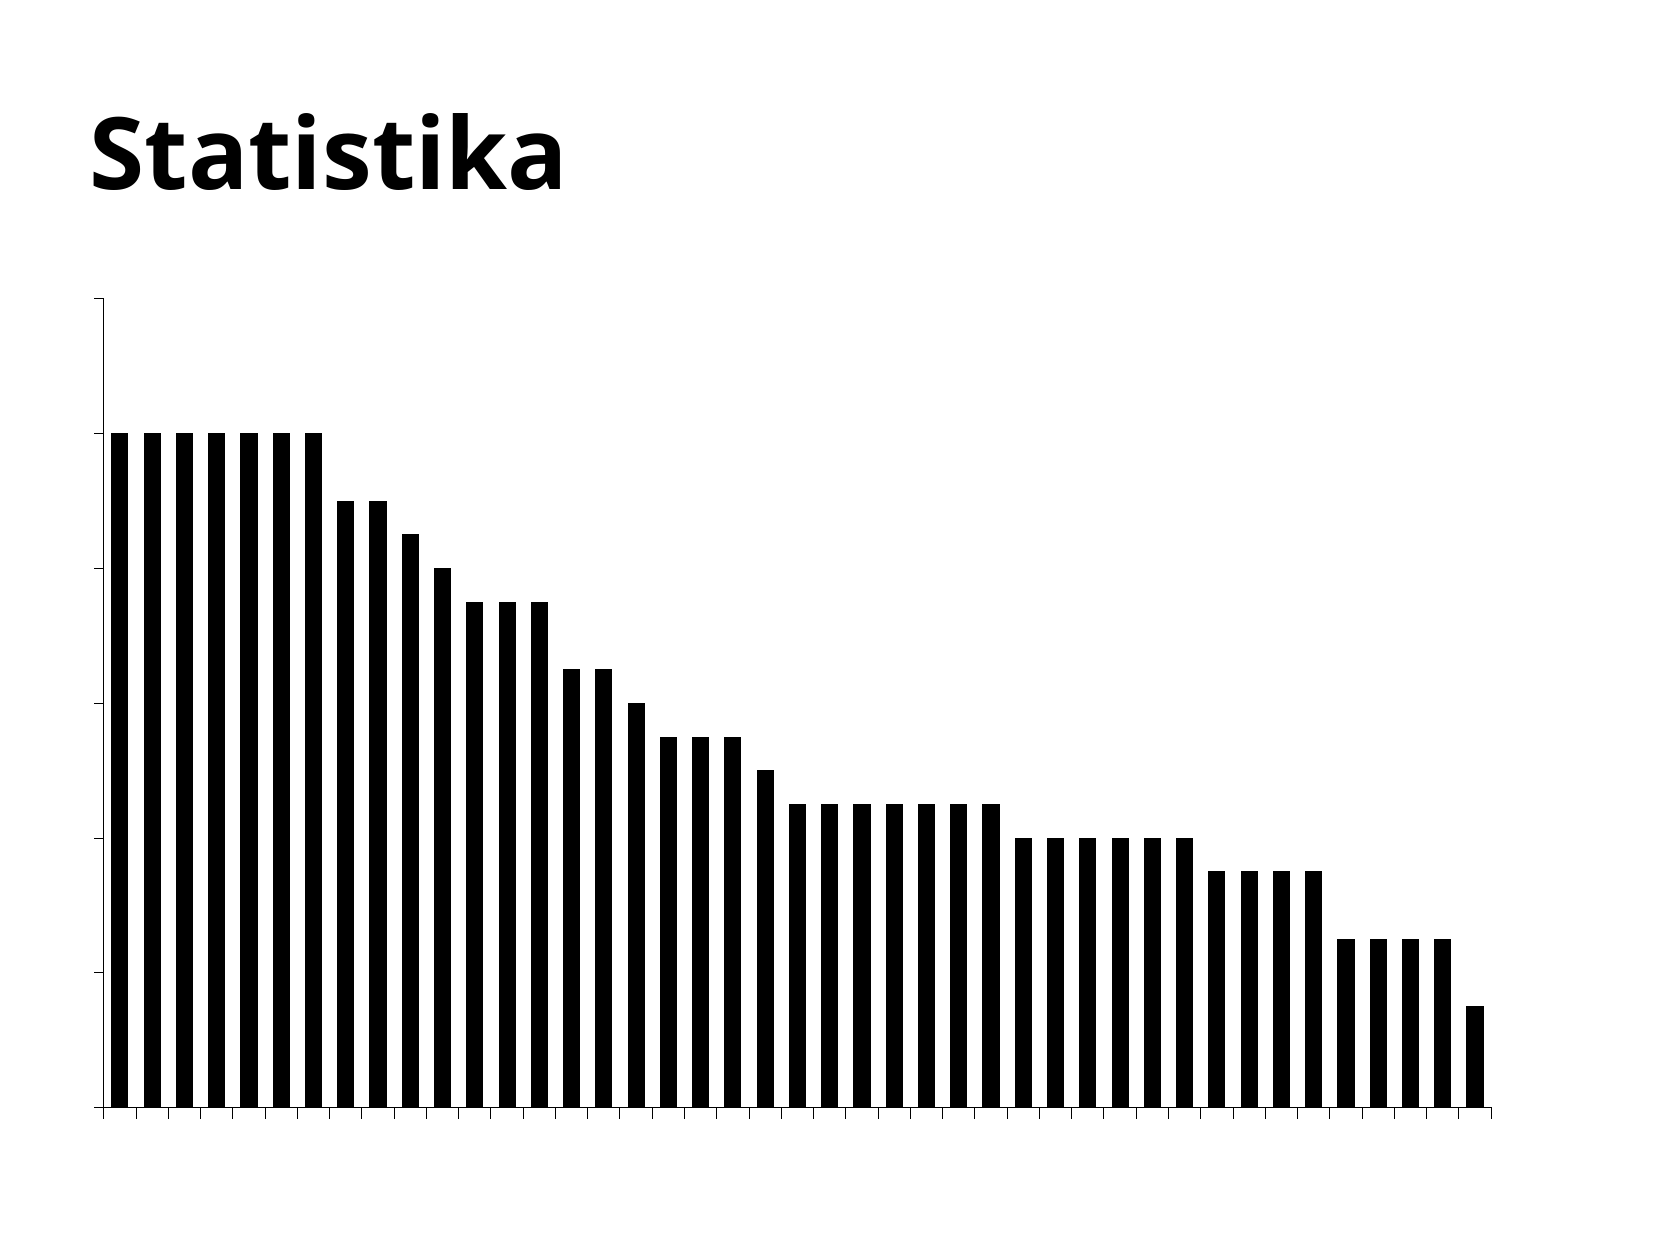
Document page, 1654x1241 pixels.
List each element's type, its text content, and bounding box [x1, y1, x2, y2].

chart [75, 266, 1521, 1126]
text_box Statistika [75, 75, 1576, 207]
